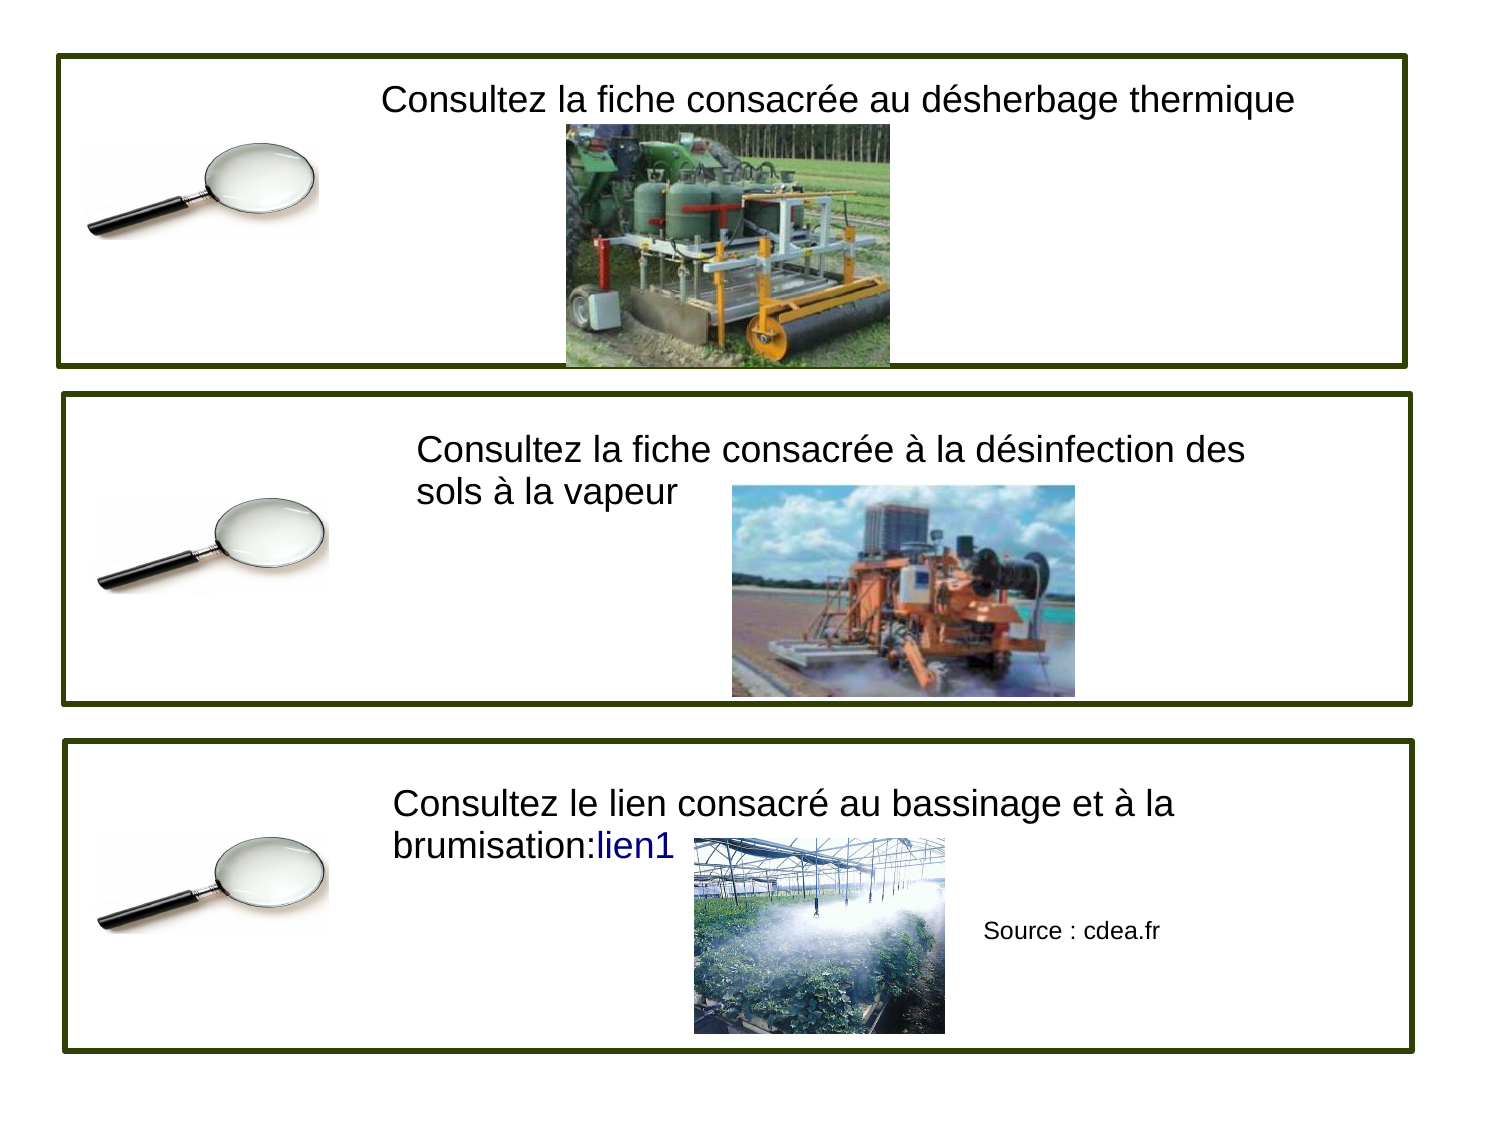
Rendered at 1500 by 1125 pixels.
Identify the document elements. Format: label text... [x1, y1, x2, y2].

text_box Consultez le lien consacré au bassinage et à la brumisation:lien1 [377, 775, 1276, 875]
picture [694, 838, 945, 1034]
text_box Source : cdea.fr [968, 909, 1312, 953]
text_box Consultez la fiche consacrée au désherbage thermique [366, 70, 1347, 128]
picture [566, 124, 890, 367]
picture [732, 484, 1075, 697]
text_box Consultez la fiche consacrée à la désinfection des sols à la vapeur [401, 420, 1300, 520]
picture [84, 141, 319, 240]
picture [94, 496, 329, 594]
picture [94, 835, 329, 934]
